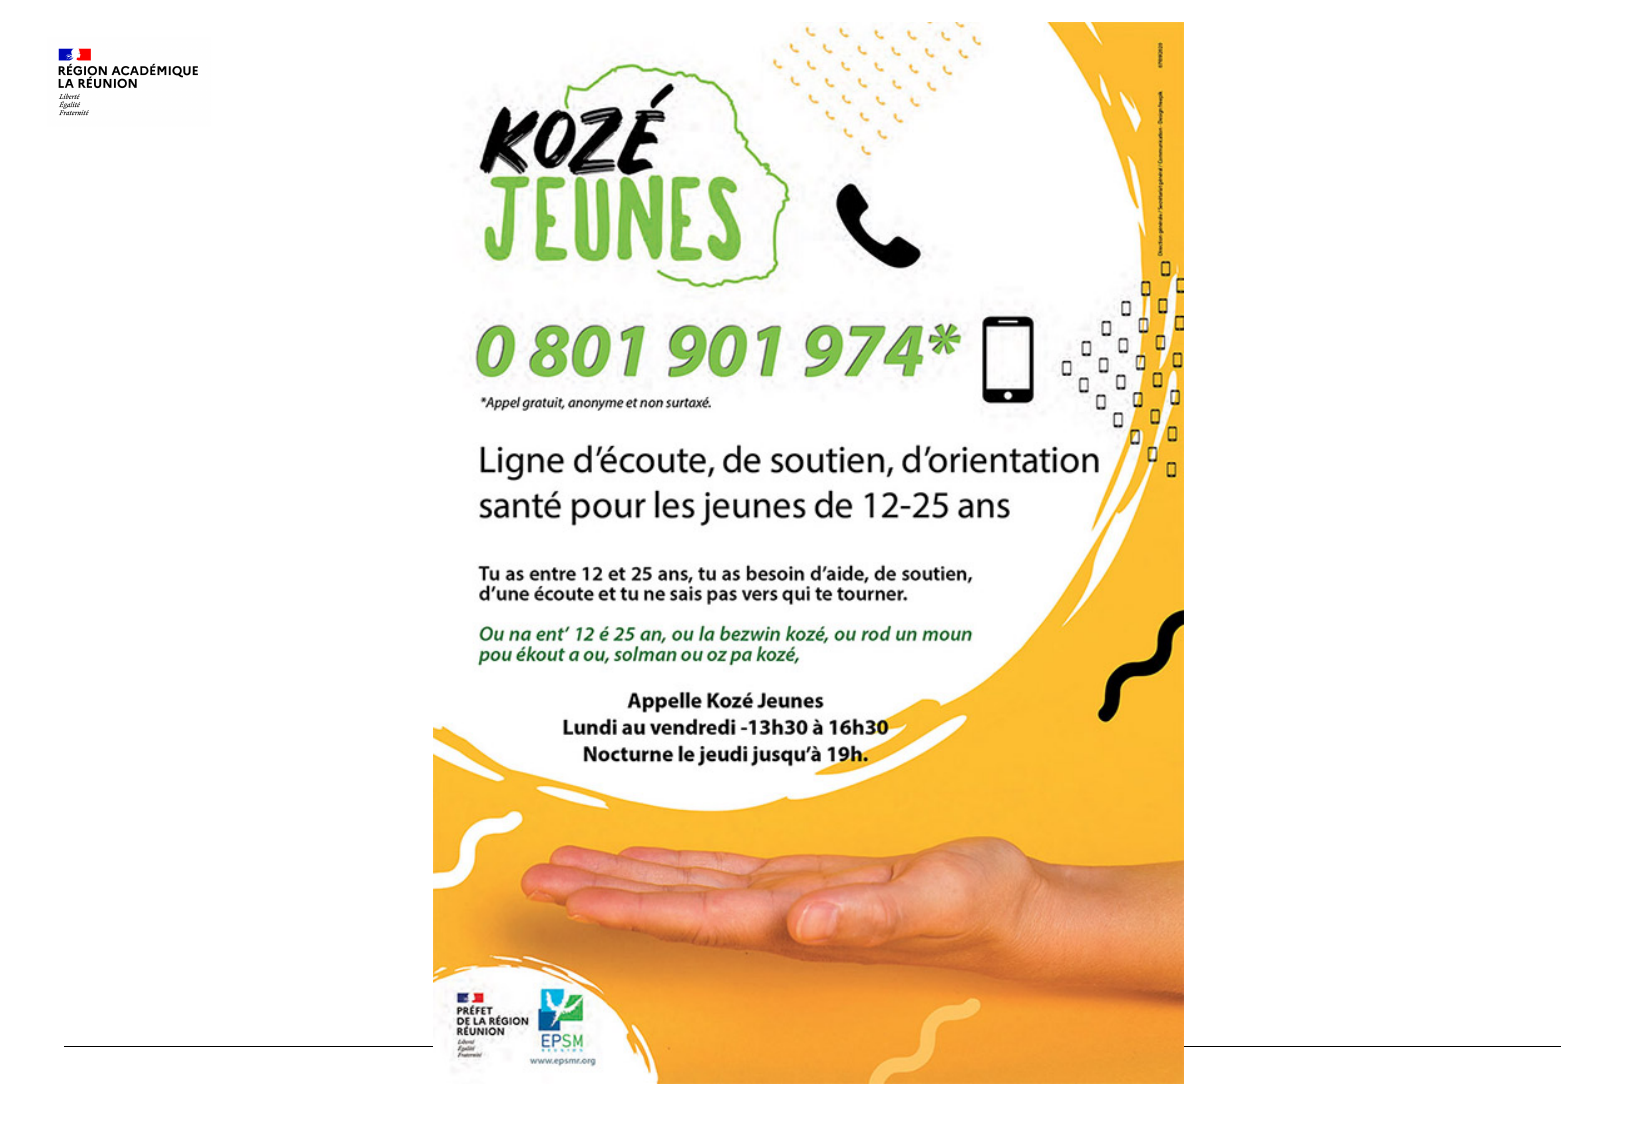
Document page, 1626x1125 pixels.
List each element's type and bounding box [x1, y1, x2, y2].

picture [433, 22, 1184, 1084]
picture [47, 37, 211, 127]
